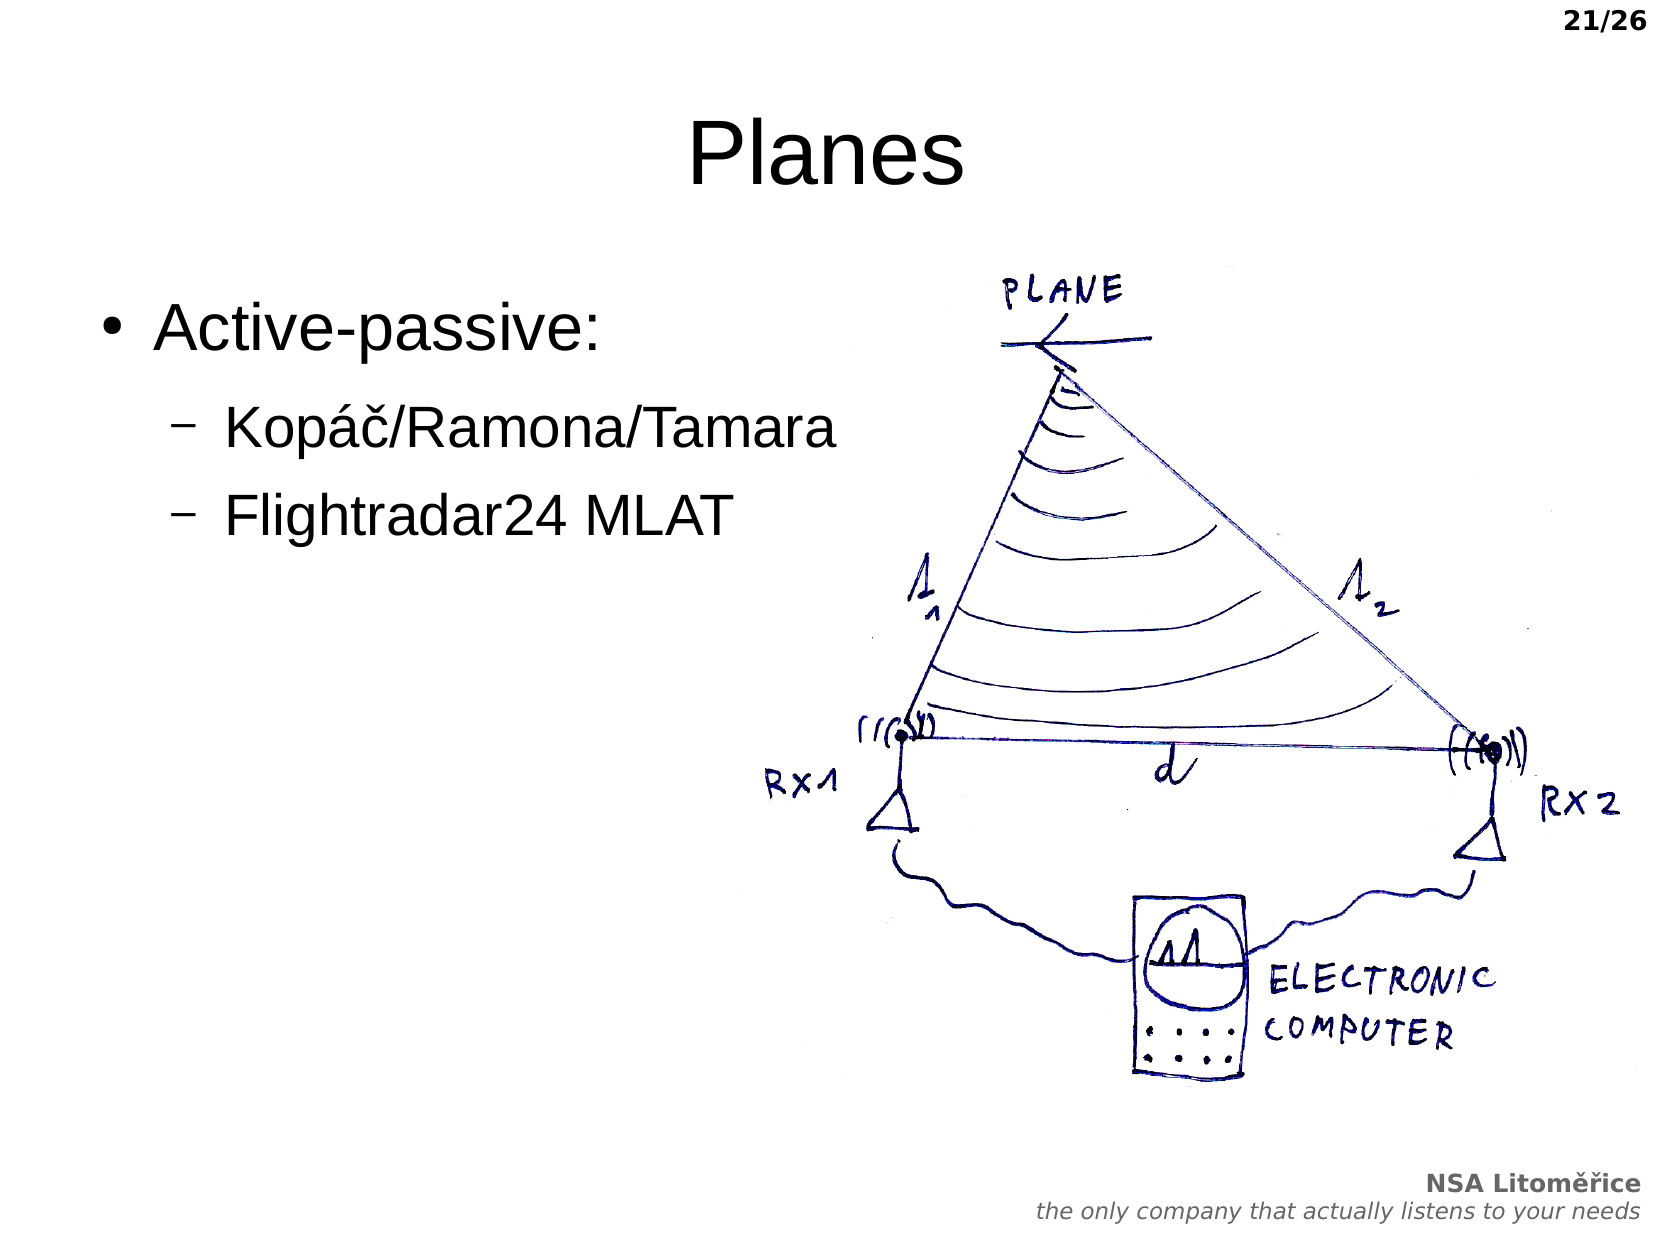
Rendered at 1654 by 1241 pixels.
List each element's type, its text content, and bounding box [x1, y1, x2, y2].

list Active-passive: Kopáč/Ramona/Tamara Flightradar24 MLAT [82, 290, 1571, 1010]
picture [734, 259, 1651, 1087]
title Planes [82, 49, 1571, 257]
